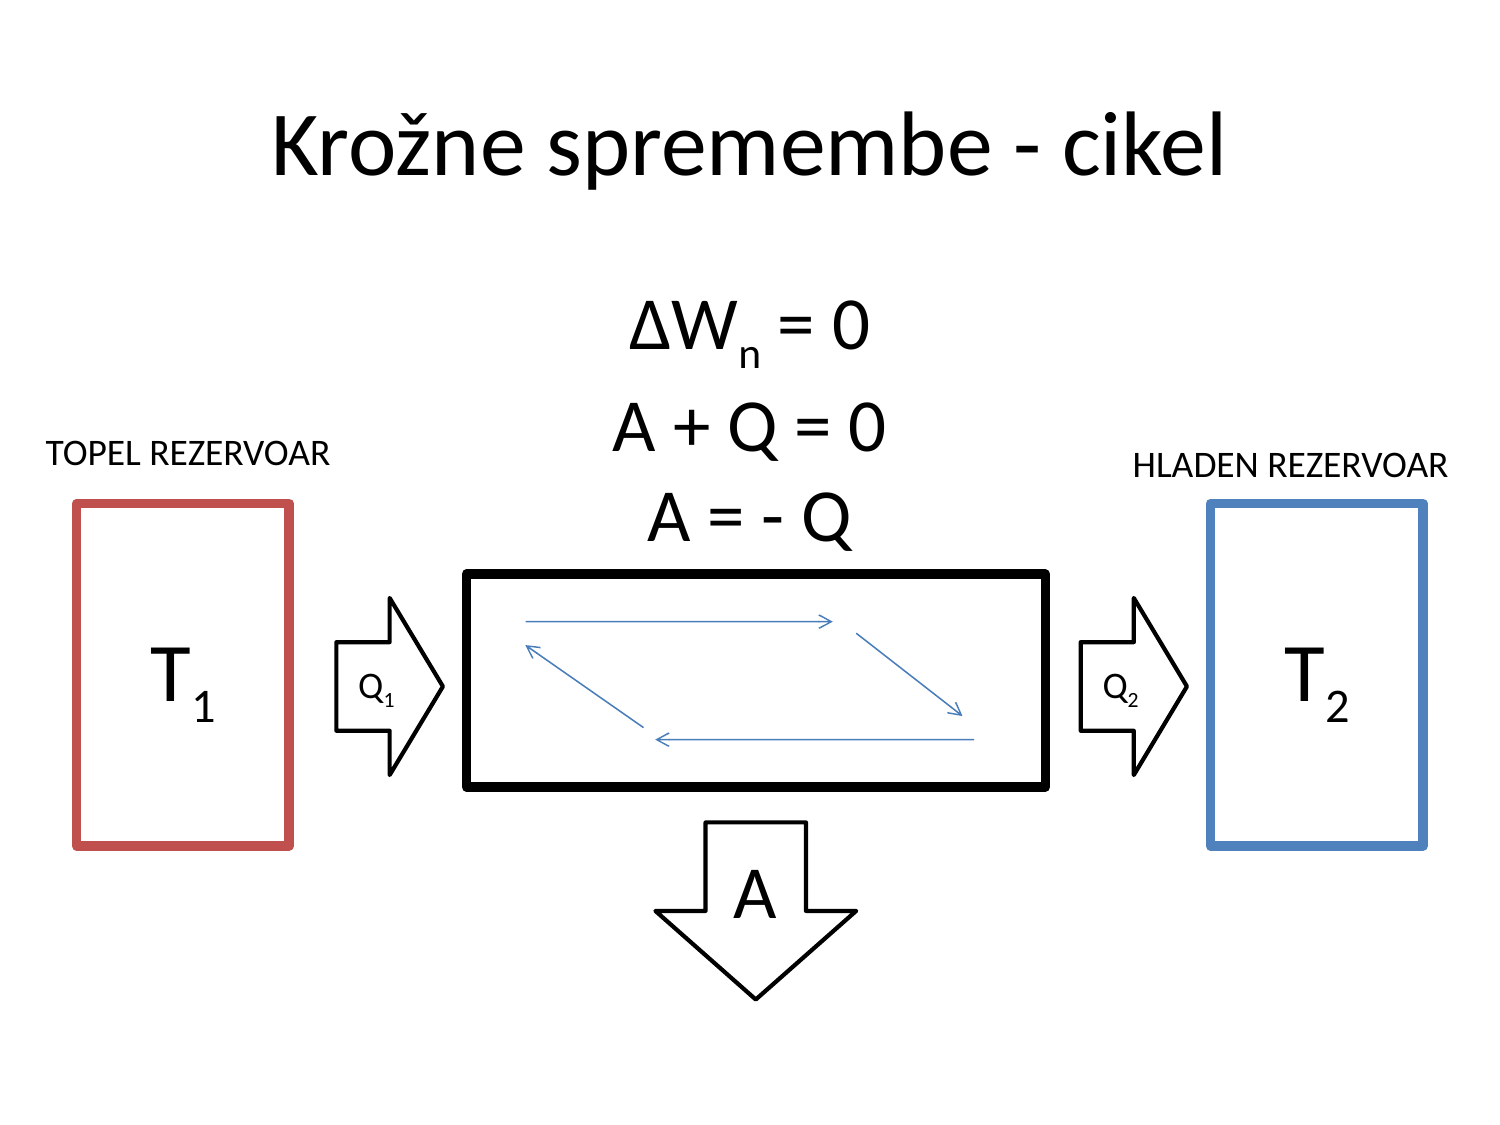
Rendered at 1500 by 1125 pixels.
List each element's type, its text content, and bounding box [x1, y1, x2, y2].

text_box ∆Wn = 0 A + Q = 0 A = - Q [597, 267, 902, 565]
text_box Q2 [1080, 597, 1187, 776]
text_box A [655, 822, 857, 1000]
text_box HLADEN REZERVOAR [1117, 432, 1464, 493]
title Krožne spremembe - cikel [75, 45, 1425, 233]
text_box [466, 574, 1046, 787]
text_box T1 [76, 503, 290, 847]
text_box TOPEL REZERVOAR [30, 420, 346, 481]
text_box T2 [1210, 503, 1424, 847]
text_box Q1 [336, 597, 443, 776]
